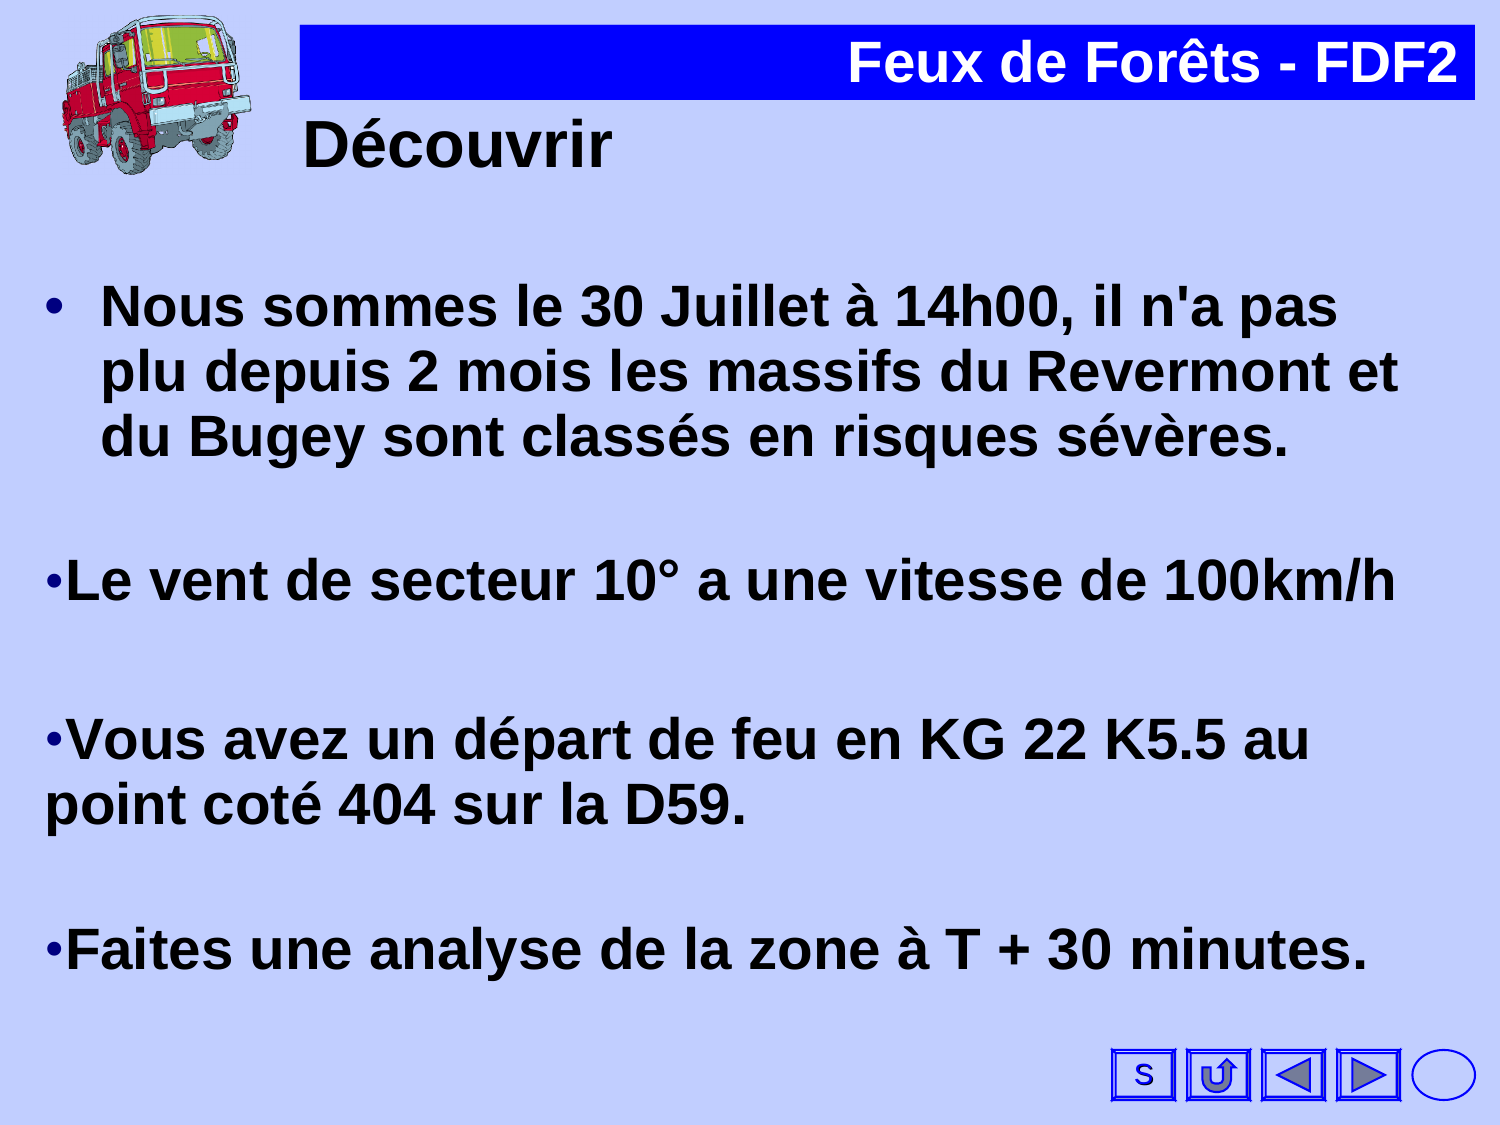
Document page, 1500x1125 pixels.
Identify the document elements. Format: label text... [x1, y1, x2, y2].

list Nous sommes le 30 Juillet à 14h00, il n'a pas plu depuis 2 mois les massifs du Revermont et du Bugey sont classés en risques sévères. Le vent de secteur 10° a une vitesse de 100km/h Vous avez un départ de feu en KG 22 K5.5 au point coté 404 sur la D59. Faites une analyse de la zone à T + 30 minutes. [29, 265, 1447, 1012]
text_box [1412, 1049, 1476, 1101]
text_box Feux de Forêts - FDF2 [299, 24, 1475, 100]
text_box Découvrir [287, 99, 629, 190]
